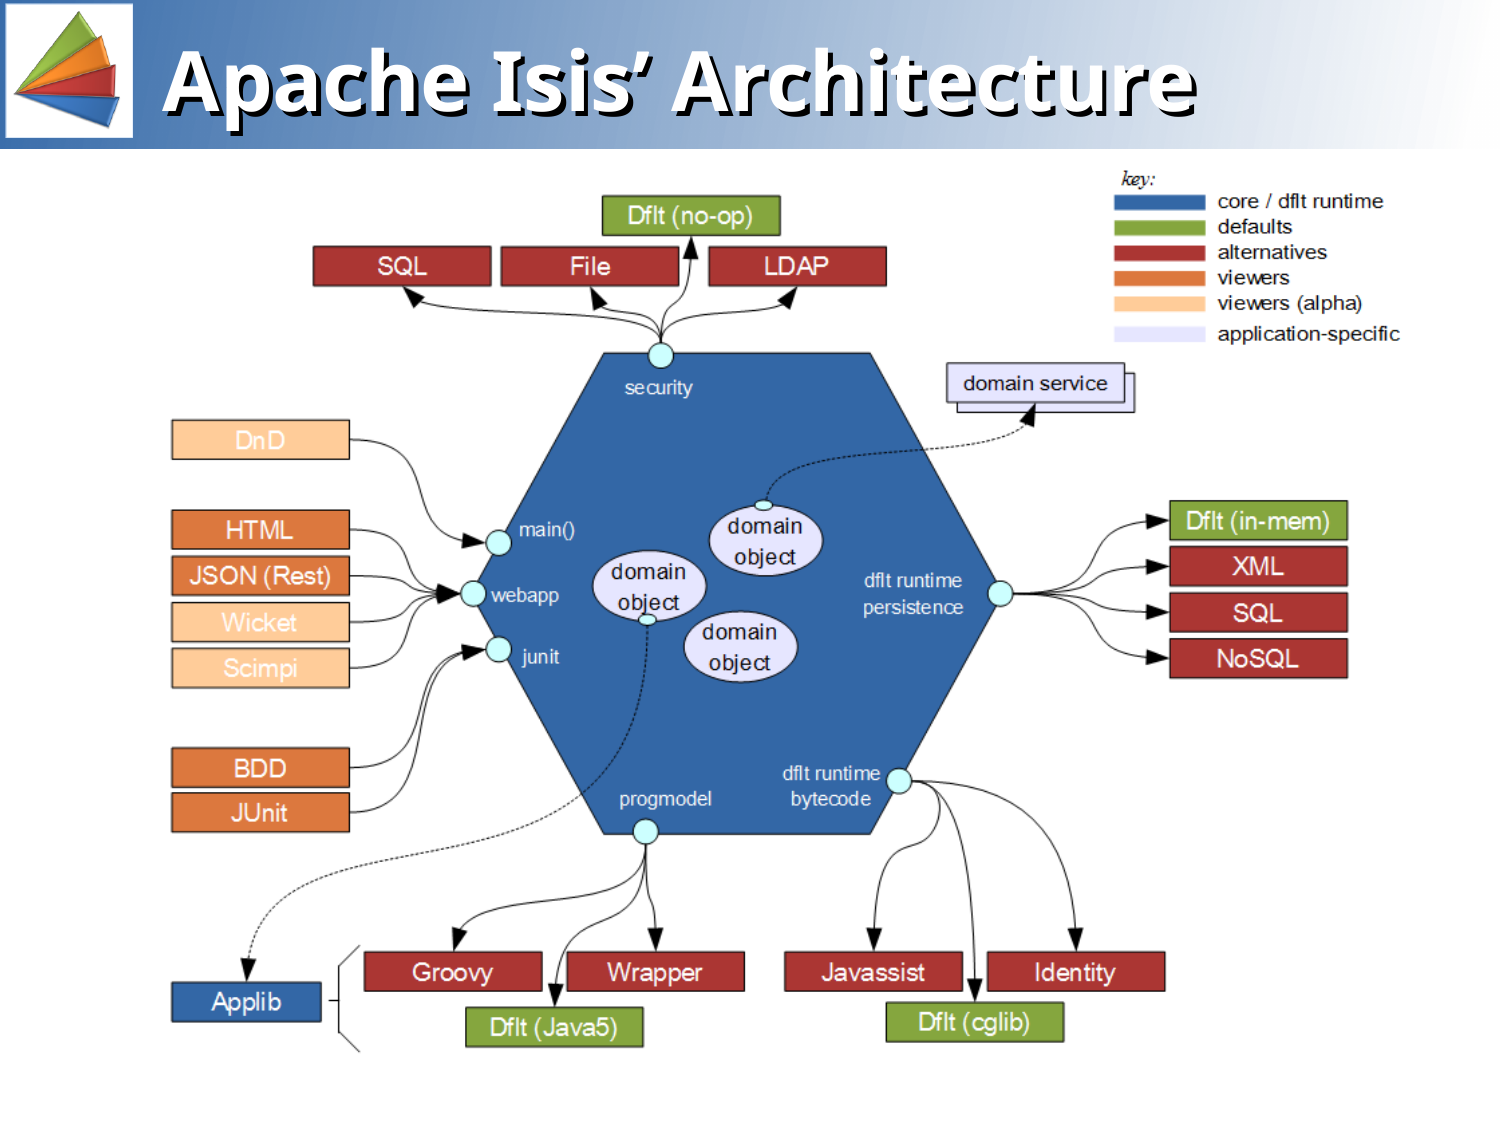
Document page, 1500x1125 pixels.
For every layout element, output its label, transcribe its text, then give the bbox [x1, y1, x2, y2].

picture [136, 160, 1412, 1071]
picture [0, 0, 1500, 149]
title Apache Isis’ Architecture [147, 19, 1500, 138]
